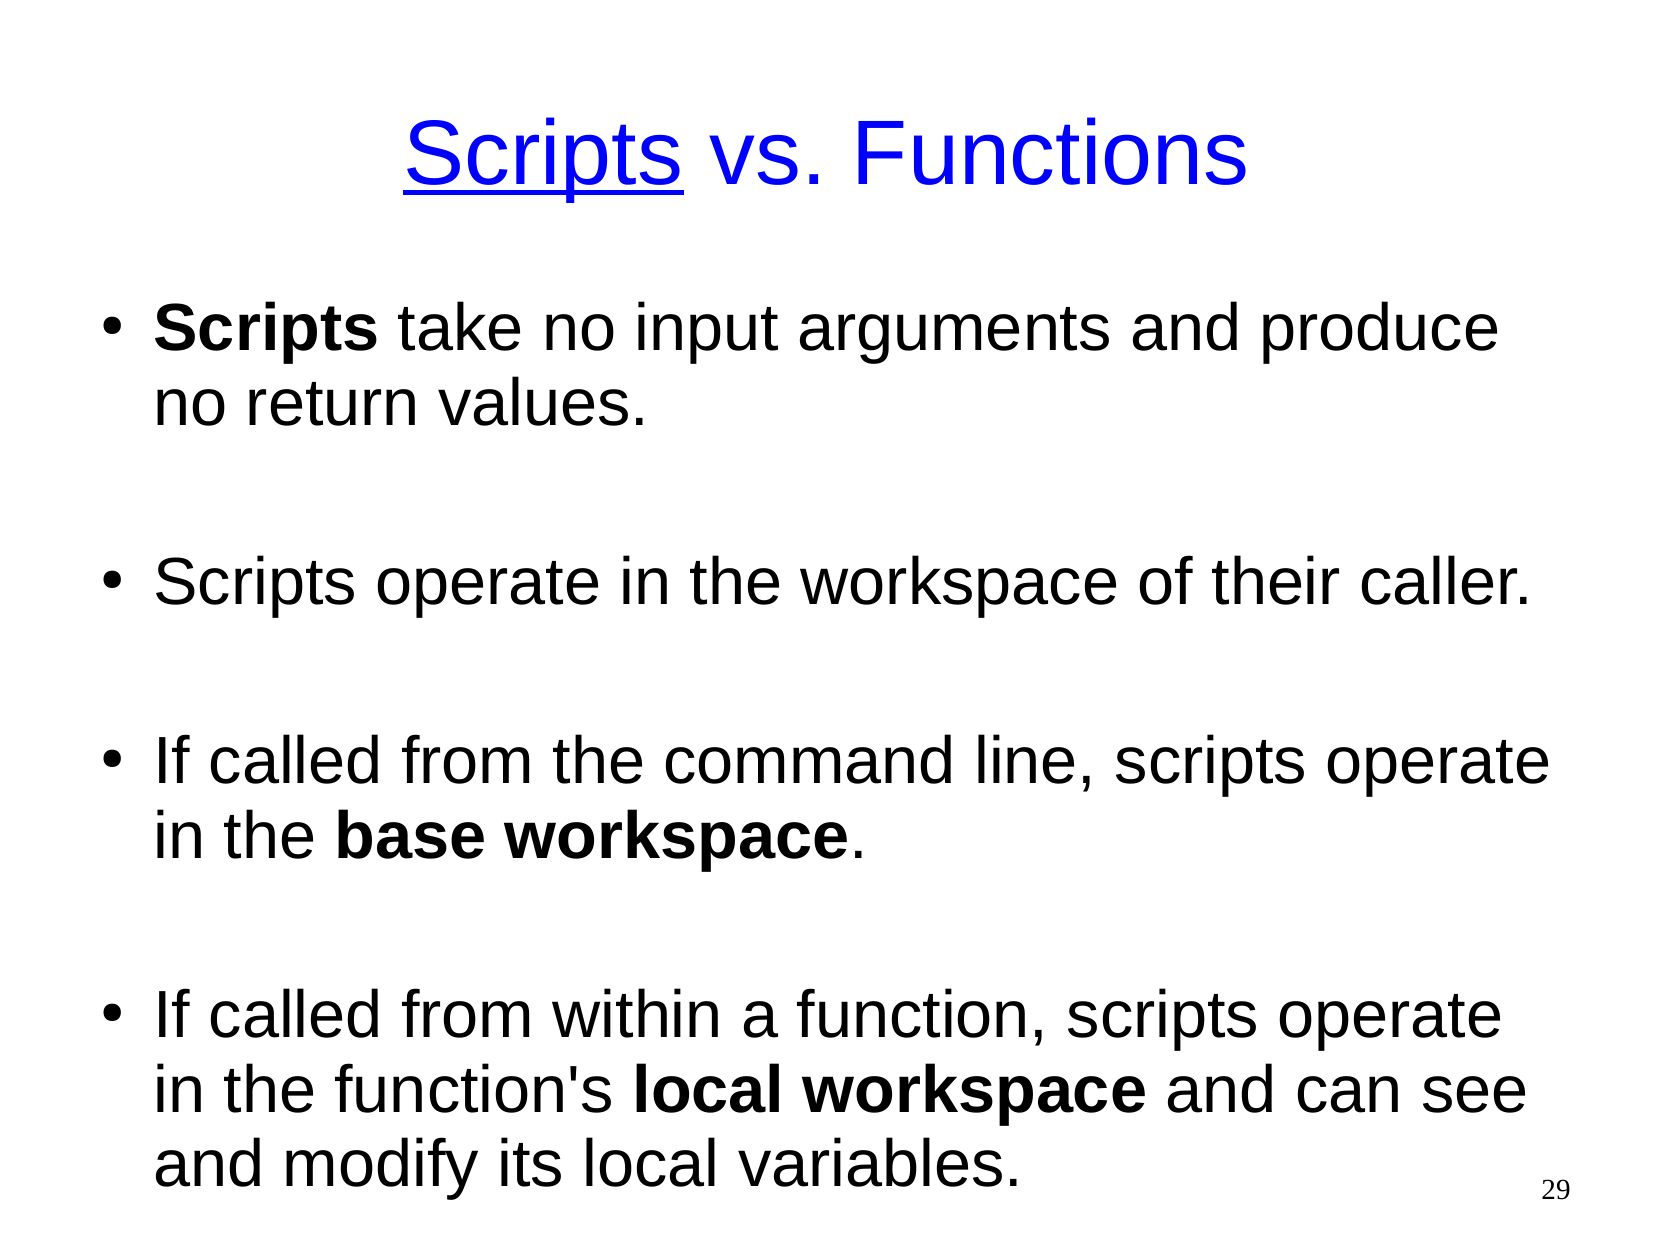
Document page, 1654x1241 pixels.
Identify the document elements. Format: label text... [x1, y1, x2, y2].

list Scripts take no input arguments and produce no return values. Scripts operate in the workspace of their caller. If called from the command line, scripts operate in the base workspace. If called from within a function, scripts operate in the function's local workspace and can see and modify its local variables. [82, 290, 1571, 1202]
title Scripts vs. Functions [82, 49, 1571, 257]
